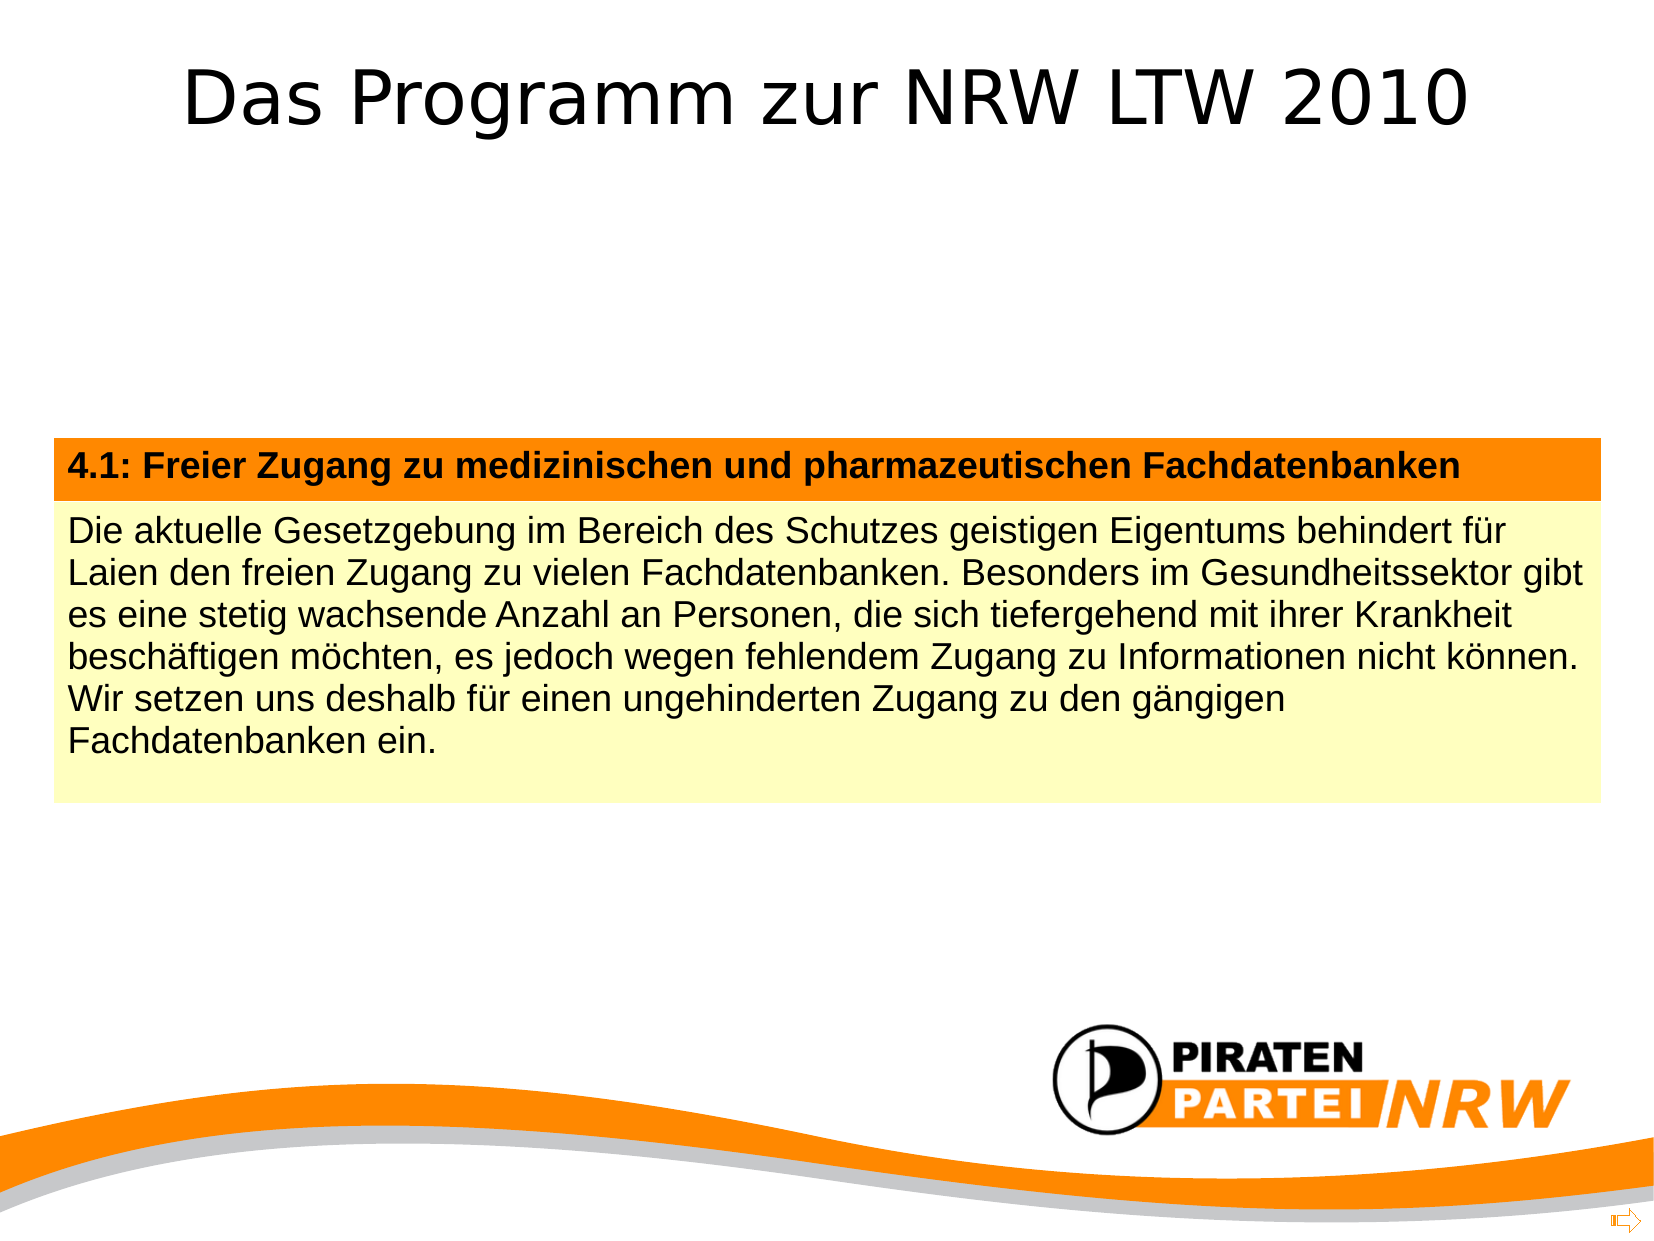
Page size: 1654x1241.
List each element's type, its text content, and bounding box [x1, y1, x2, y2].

table_cell Die aktuelle Gesetzgebung im Bereich des Schutzes geistigen Eigentums behindert für Laien den freien Zugang zu vielen Fachdatenbanken. Besonders im Gesundheitssektor gibt es eine stetig wachsende Anzahl an Personen, die sich tiefergehend mit ihrer Krankheit beschäftigen möchten, es jedoch wegen fehlendem Zugang zu Informationen nicht können. Wir setzen uns deshalb für einen ungehinderten Zugang zu den gängigen Fachdatenbanken ein. [54, 502, 1601, 803]
title Das Programm zur NRW LTW 2010 [82, 54, 1571, 143]
picture [1045, 1021, 1579, 1140]
table_header 4.1: Freier Zugang zu medizinischen und pharmazeutischen Fachdatenbanken [54, 438, 1601, 501]
